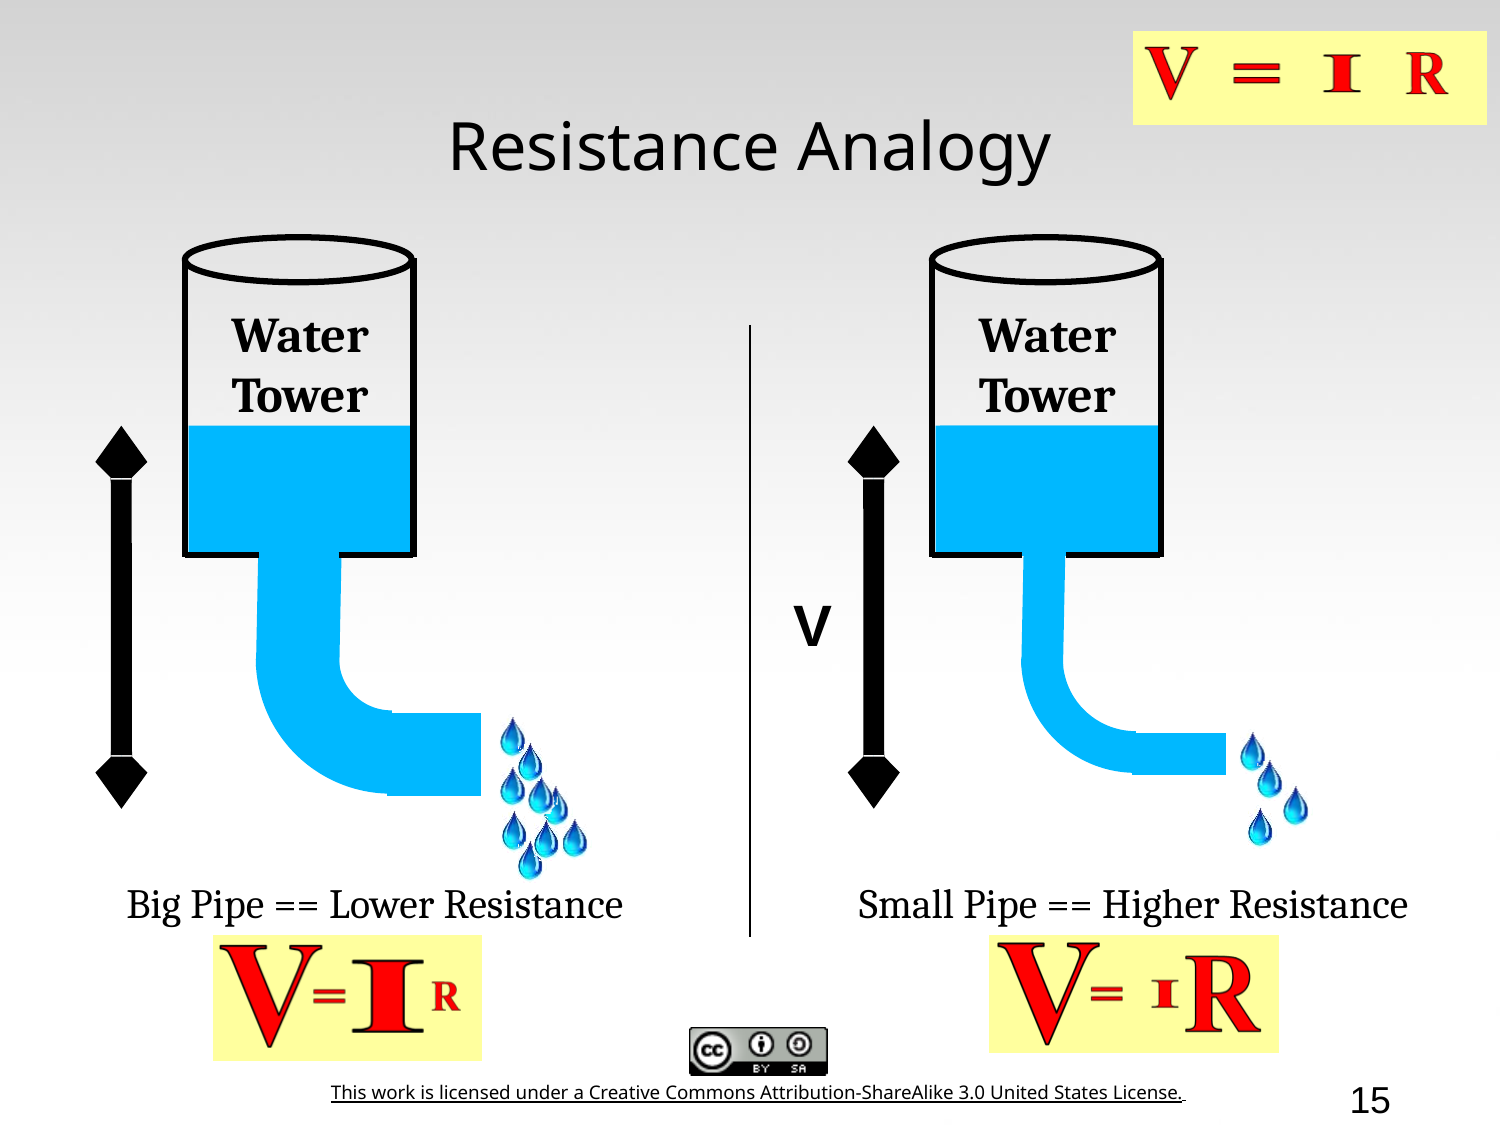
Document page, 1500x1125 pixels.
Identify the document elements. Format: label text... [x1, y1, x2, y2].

text_box Water Tower [188, 294, 410, 425]
picture [0, 0, 1500, 1125]
text_box V [752, 581, 874, 667]
text_box [188, 425, 410, 556]
text_box Small Pipe == Higher Resistance [758, 869, 1500, 935]
text_box Big Pipe == Lower Resistance [0, 869, 749, 935]
title Resistance Analogy [112, 49, 1388, 238]
text_box Water Tower [935, 294, 1158, 425]
text_box [935, 425, 1158, 556]
